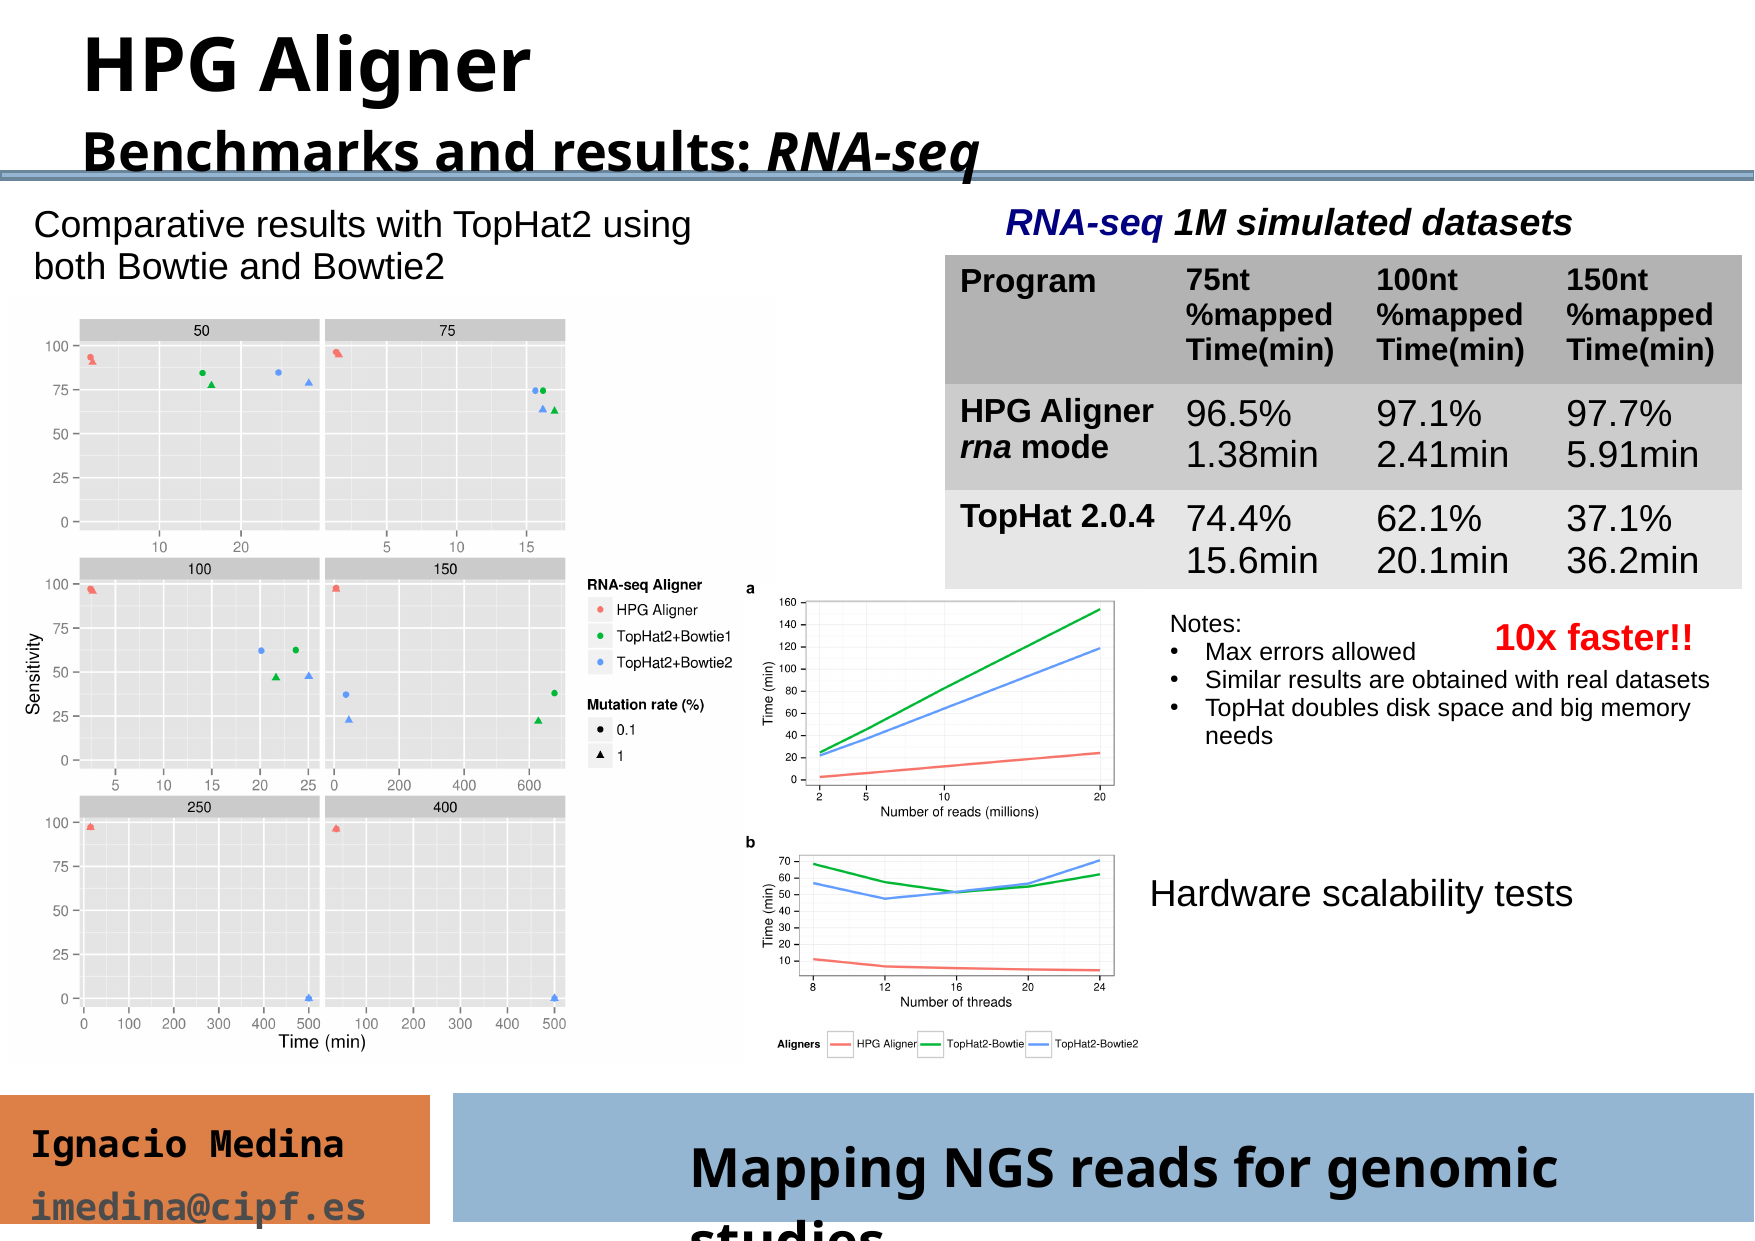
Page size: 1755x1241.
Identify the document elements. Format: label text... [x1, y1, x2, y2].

table_cell 62.1% 20.1min [1361, 490, 1552, 589]
table_cell 97.7% 5.91min [1552, 384, 1742, 490]
text_box 10x faster!! [1479, 608, 1743, 666]
picture [9, 297, 1142, 1088]
text_box Comparative results with TopHat2 using both Bowtie and Bowtie2 [18, 196, 709, 296]
table_cell 74.4% 15.6min [1171, 490, 1361, 589]
text_box HPG Aligner Benchmarks and results: RNA-seq [67, 3, 1688, 168]
text_box [971, 171, 1754, 179]
table_cell TopHat 2.0.4 [945, 490, 1171, 589]
table_cell 37.1% 36.2min [1552, 490, 1742, 589]
table_header 100nt %mapped Time(min) [1361, 255, 1552, 384]
table_header 150nt %mapped Time(min) [1552, 255, 1742, 384]
text_box [0, 171, 965, 179]
table_cell HPG Aligner rna mode [945, 384, 1171, 490]
text_box Hardware scalability tests [1134, 864, 1660, 922]
text_box Ignacio Medina imedina@cipf.es [15, 1110, 406, 1213]
text_box Notes: Max errors allowed Similar results are obtained with real datasets TopHat doubles disk space and big memory needs [1155, 602, 1747, 758]
table_cell 96.5% 1.38min [1171, 384, 1361, 490]
text_box Mapping NGS reads for genomic studies [675, 1122, 1726, 1200]
table_header Program [945, 255, 1171, 384]
table_cell 97.1% 2.41min [1361, 384, 1552, 490]
table_header 75nt %mapped Time(min) [1171, 255, 1361, 384]
text_box RNA-seq 1M simulated datasets [990, 193, 1607, 251]
